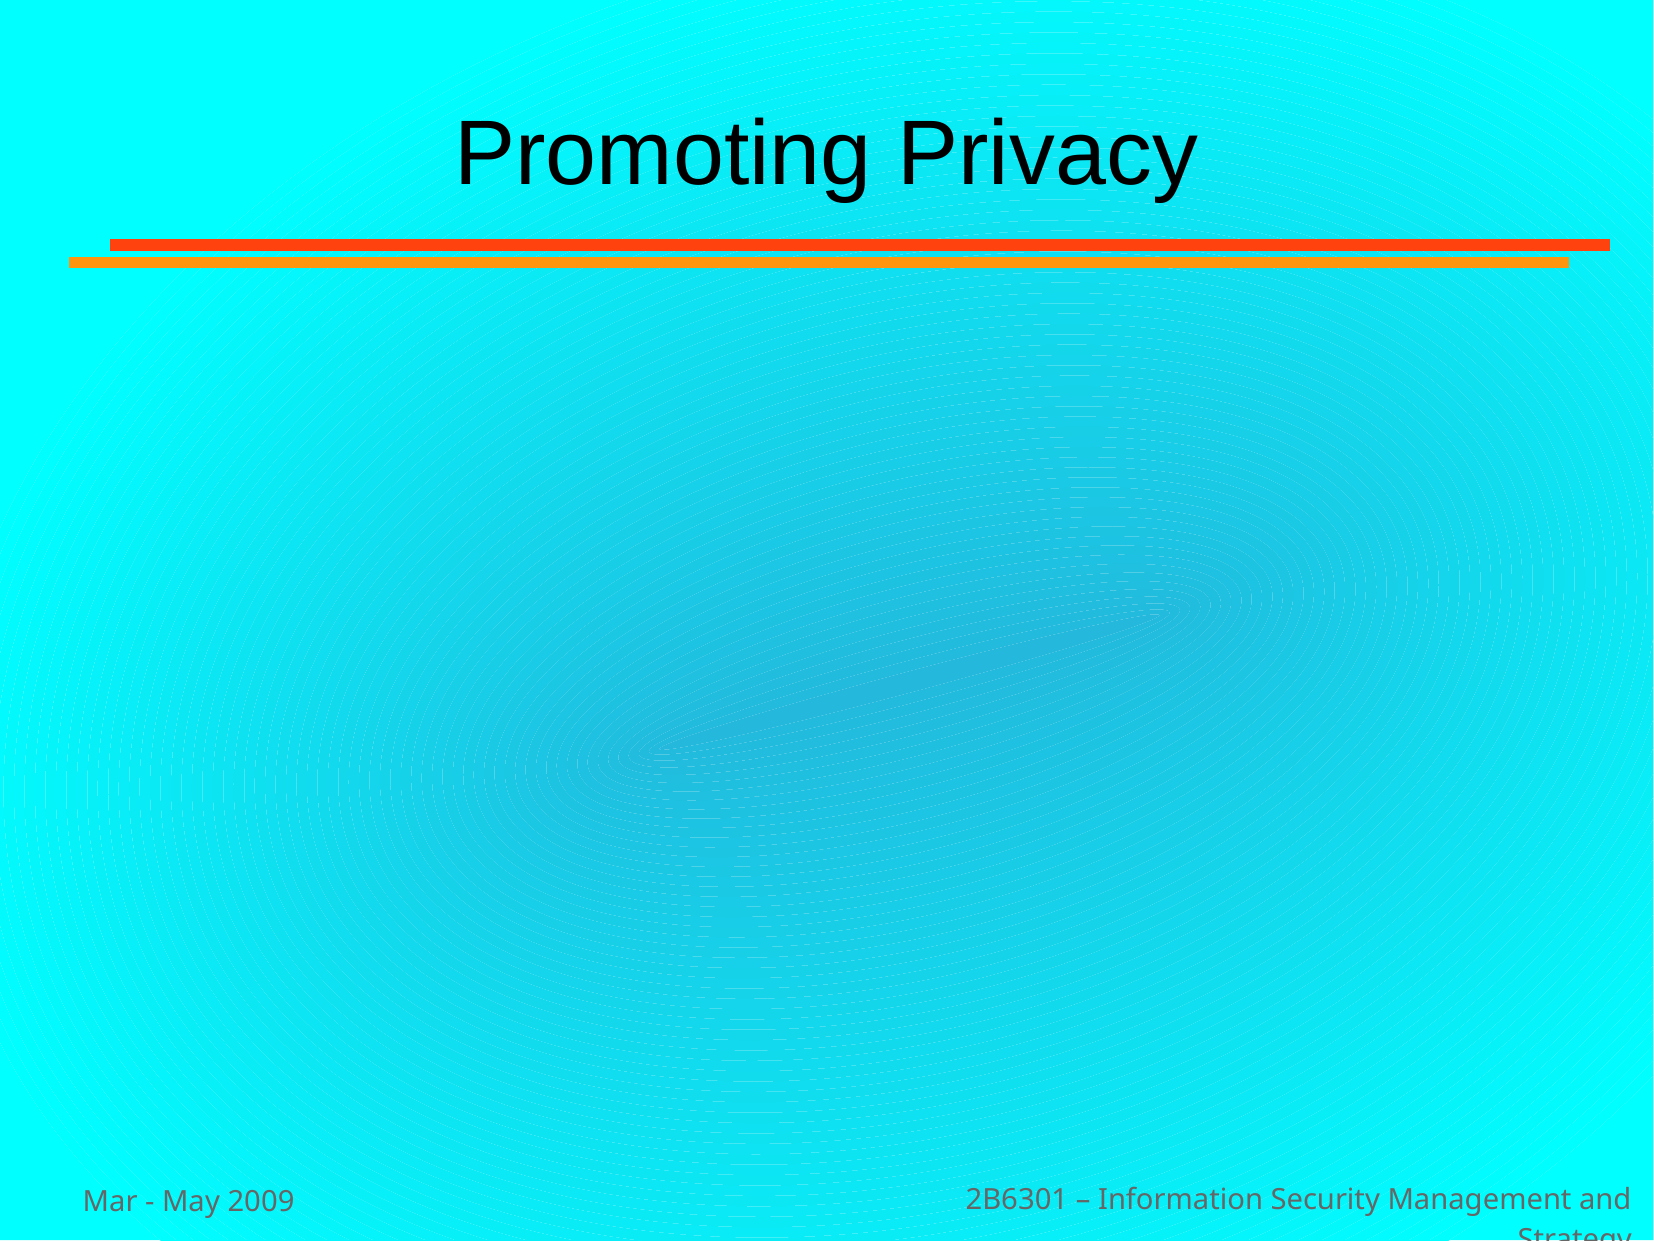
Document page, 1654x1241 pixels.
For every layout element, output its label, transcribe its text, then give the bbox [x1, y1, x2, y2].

title Promoting Privacy [82, 56, 1571, 250]
